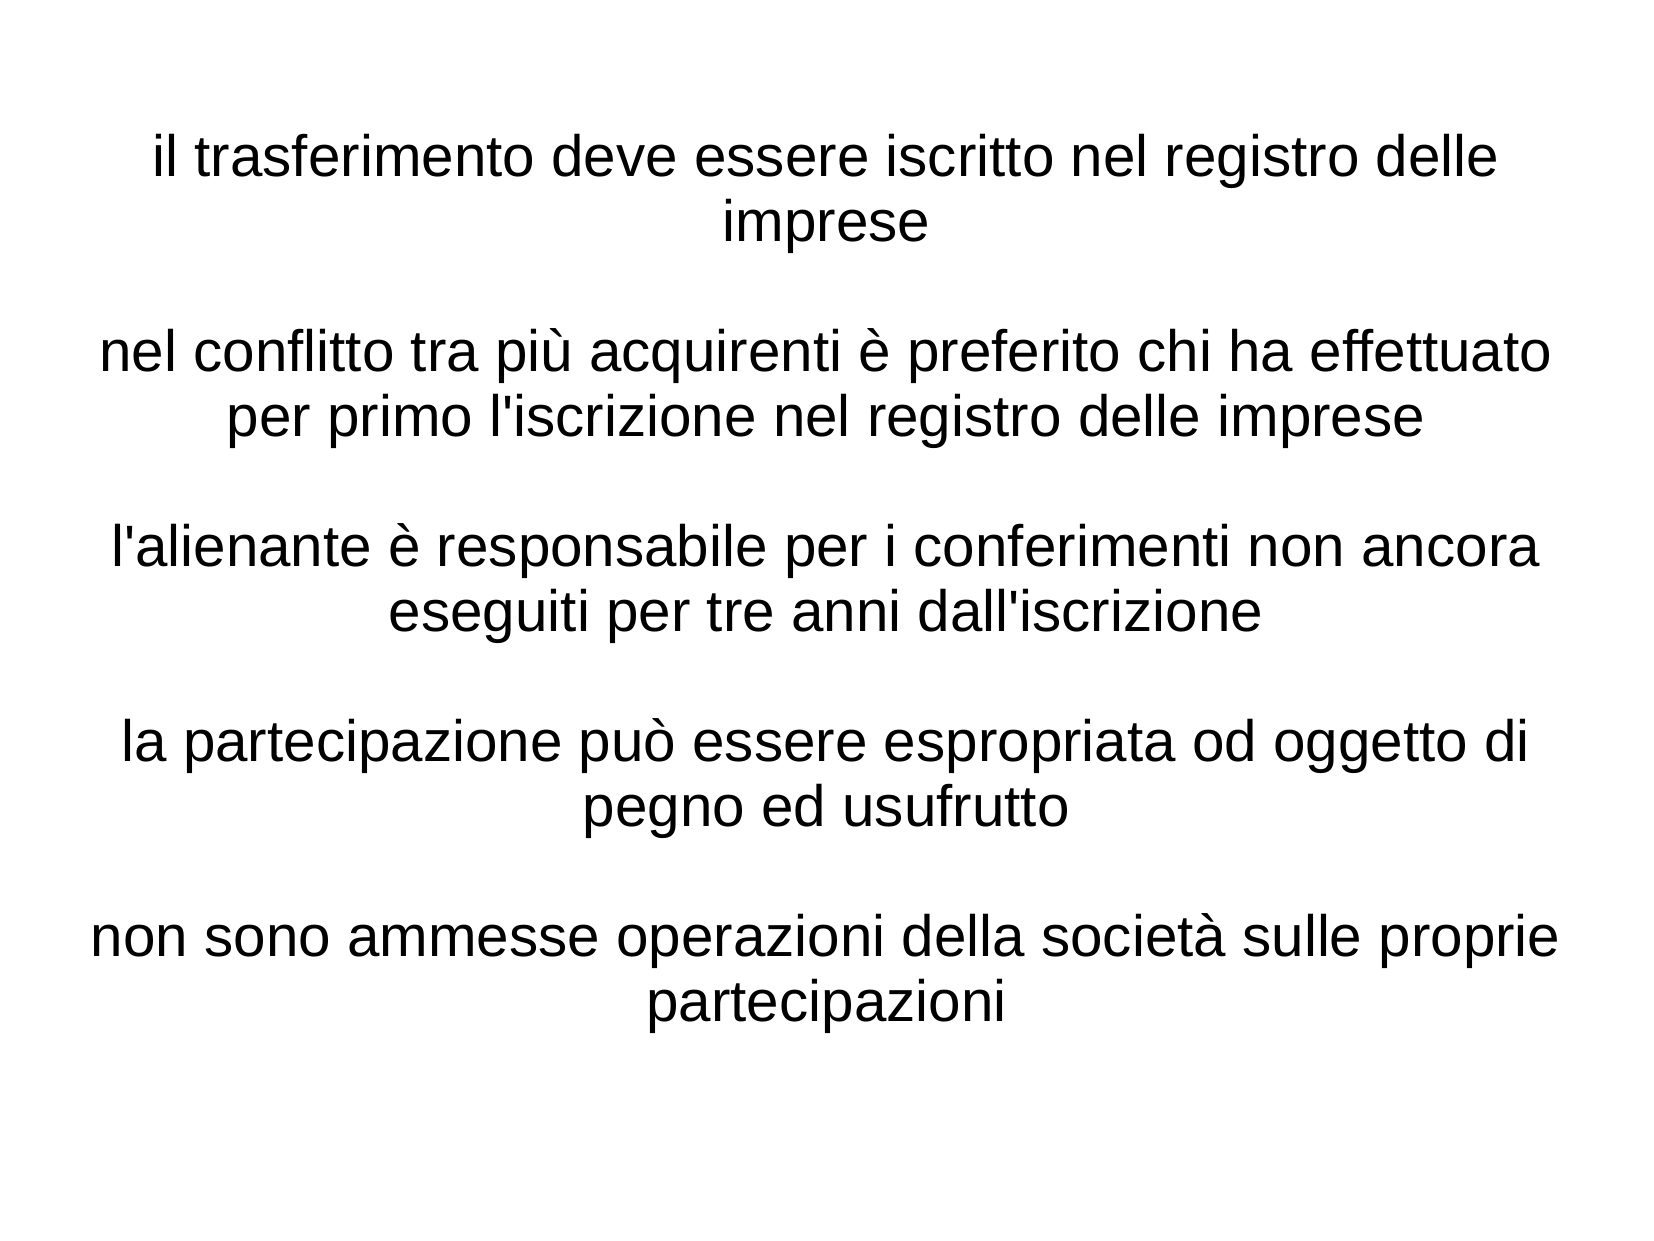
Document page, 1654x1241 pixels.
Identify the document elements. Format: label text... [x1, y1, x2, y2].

subtitle il trasferimento deve essere iscritto nel registro delle imprese nel conflitto tra più acquirenti è preferito chi ha effettuato per primo l'iscrizione nel registro delle imprese l'alienante è responsabile per i conferimenti non ancora eseguiti per tre anni dall'iscrizione la partecipazione può essere espropriata od oggetto di pegno ed usufrutto non sono ammesse operazioni della società sulle proprie partecipazioni [82, 49, 1571, 1109]
